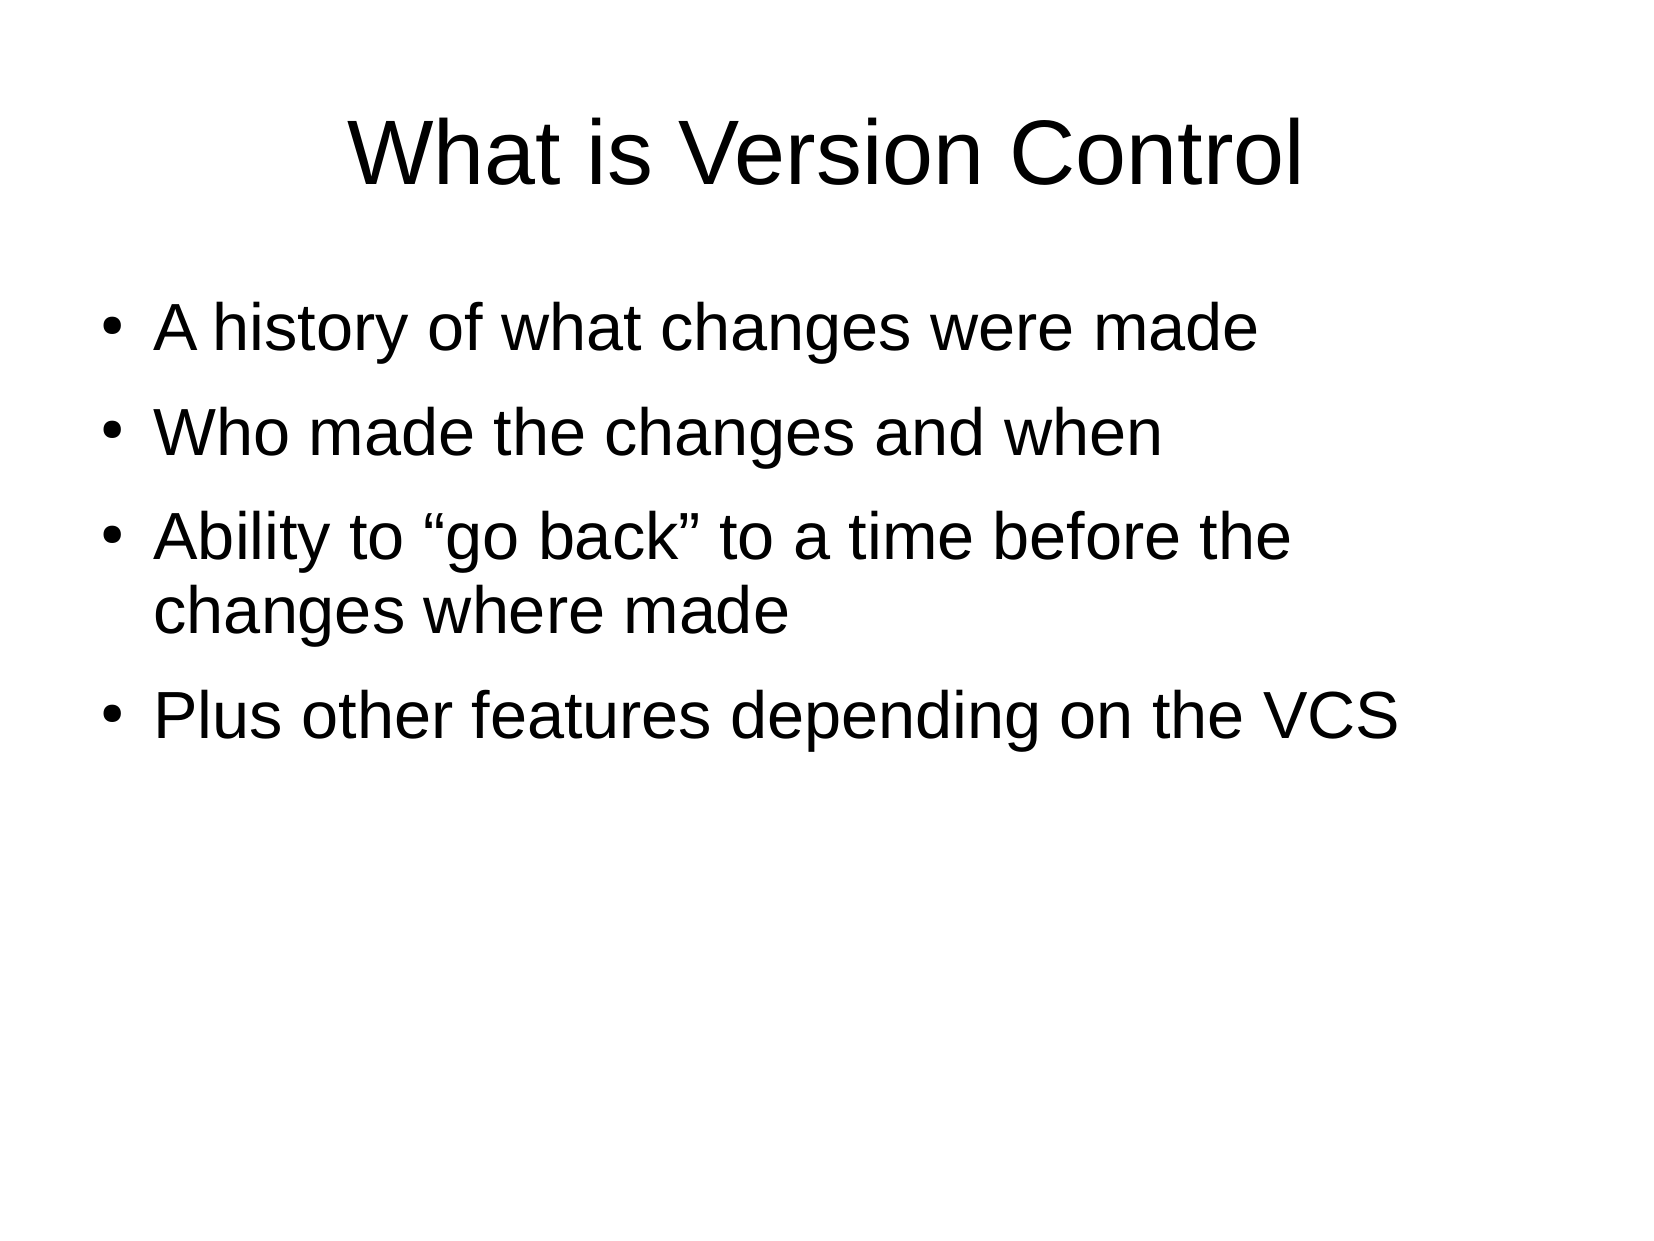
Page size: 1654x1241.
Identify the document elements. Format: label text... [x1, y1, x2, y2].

title What is Version Control [82, 49, 1571, 257]
list A history of what changes were made Who made the changes and when Ability to “go back” to a time before the changes where made Plus other features depending on the VCS [82, 290, 1538, 1010]
